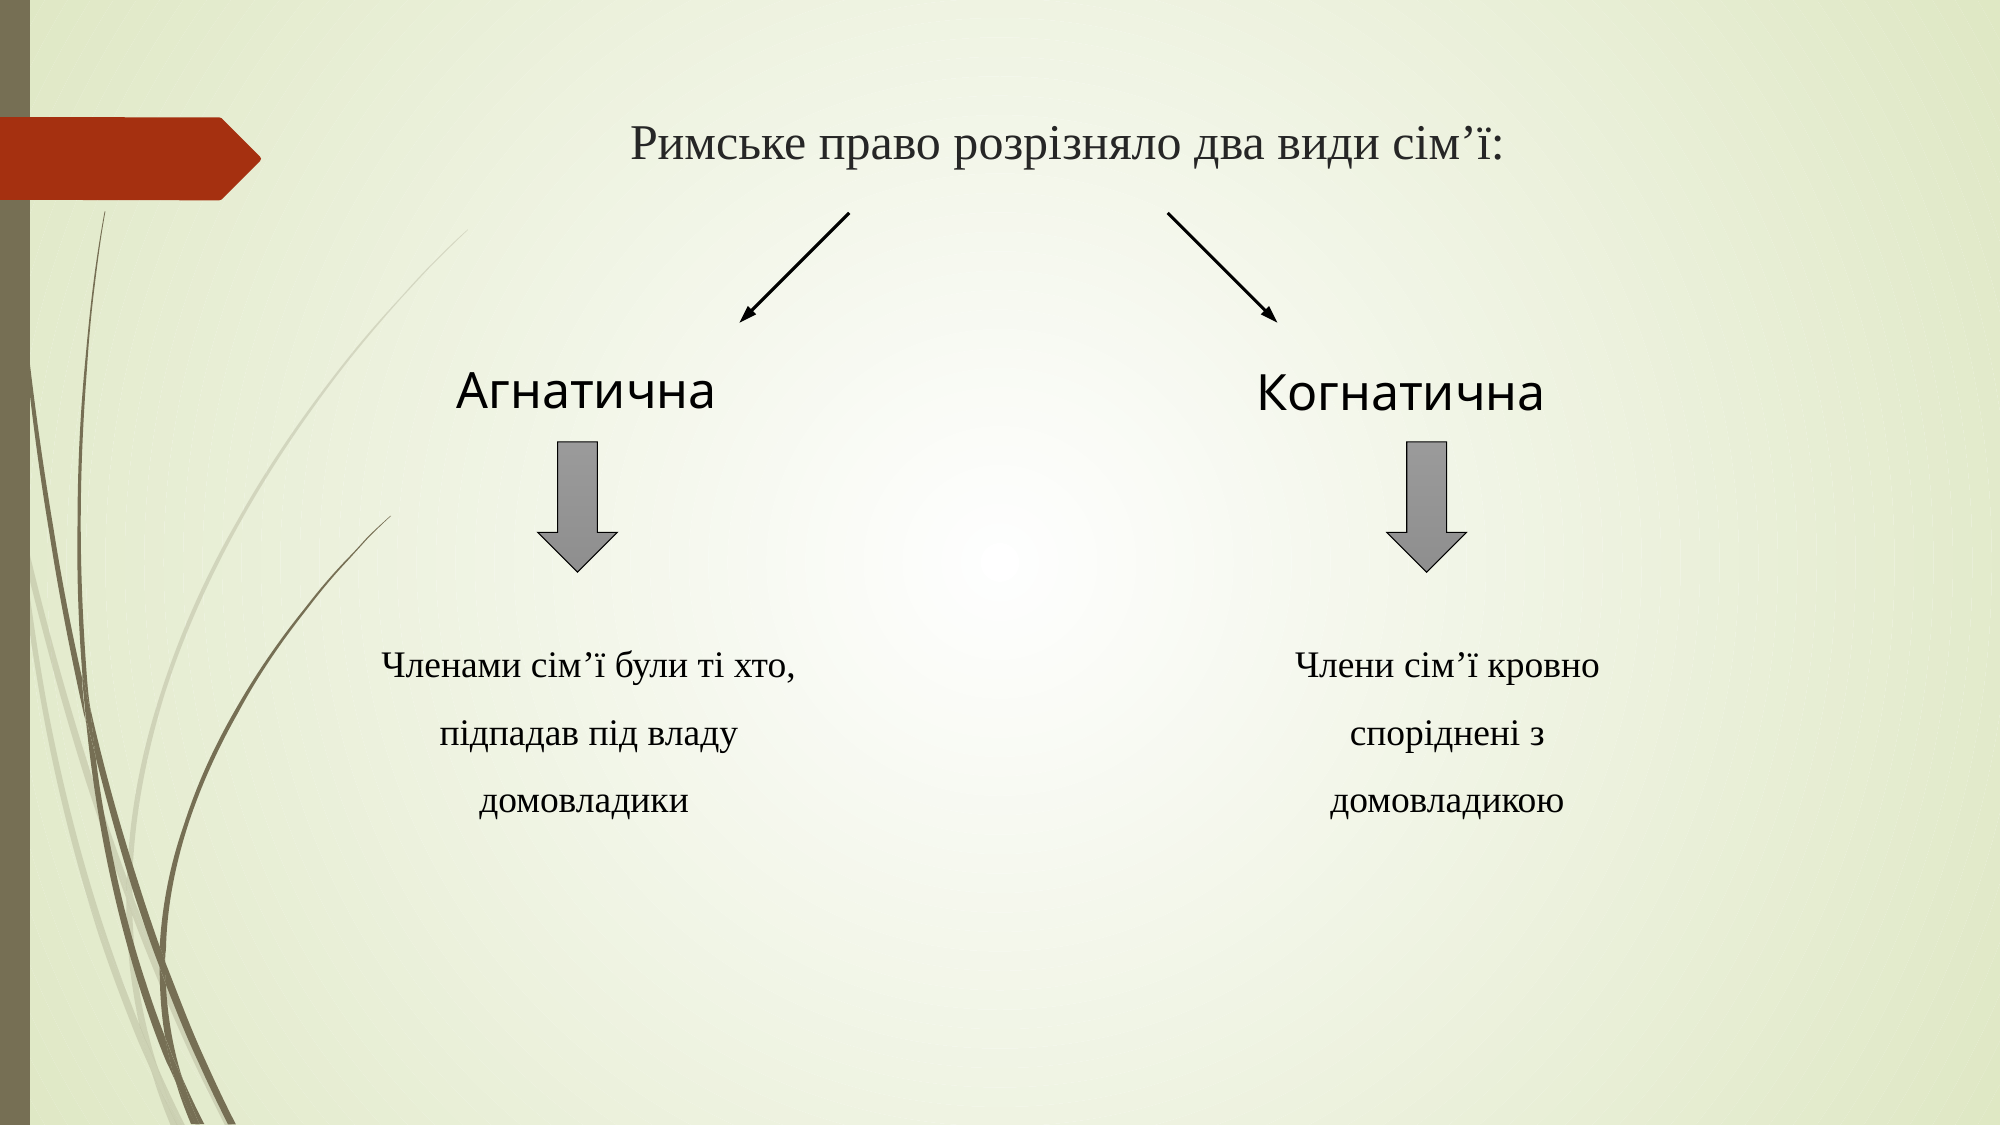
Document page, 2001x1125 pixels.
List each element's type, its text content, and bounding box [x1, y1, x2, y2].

text_box [1386, 441, 1467, 573]
text_box Членами сім’ї були ті хто, підпадав під владу домовладики [363, 610, 814, 822]
text_box Когнатична [1241, 352, 1692, 429]
text_box Агнатична [441, 350, 892, 427]
text_box Члени сім’ї кровно споріднені з домовладикою [1222, 610, 1673, 830]
text_box [537, 441, 618, 573]
title Римське право розрізняло два види сім’ї: [248, 102, 1888, 313]
